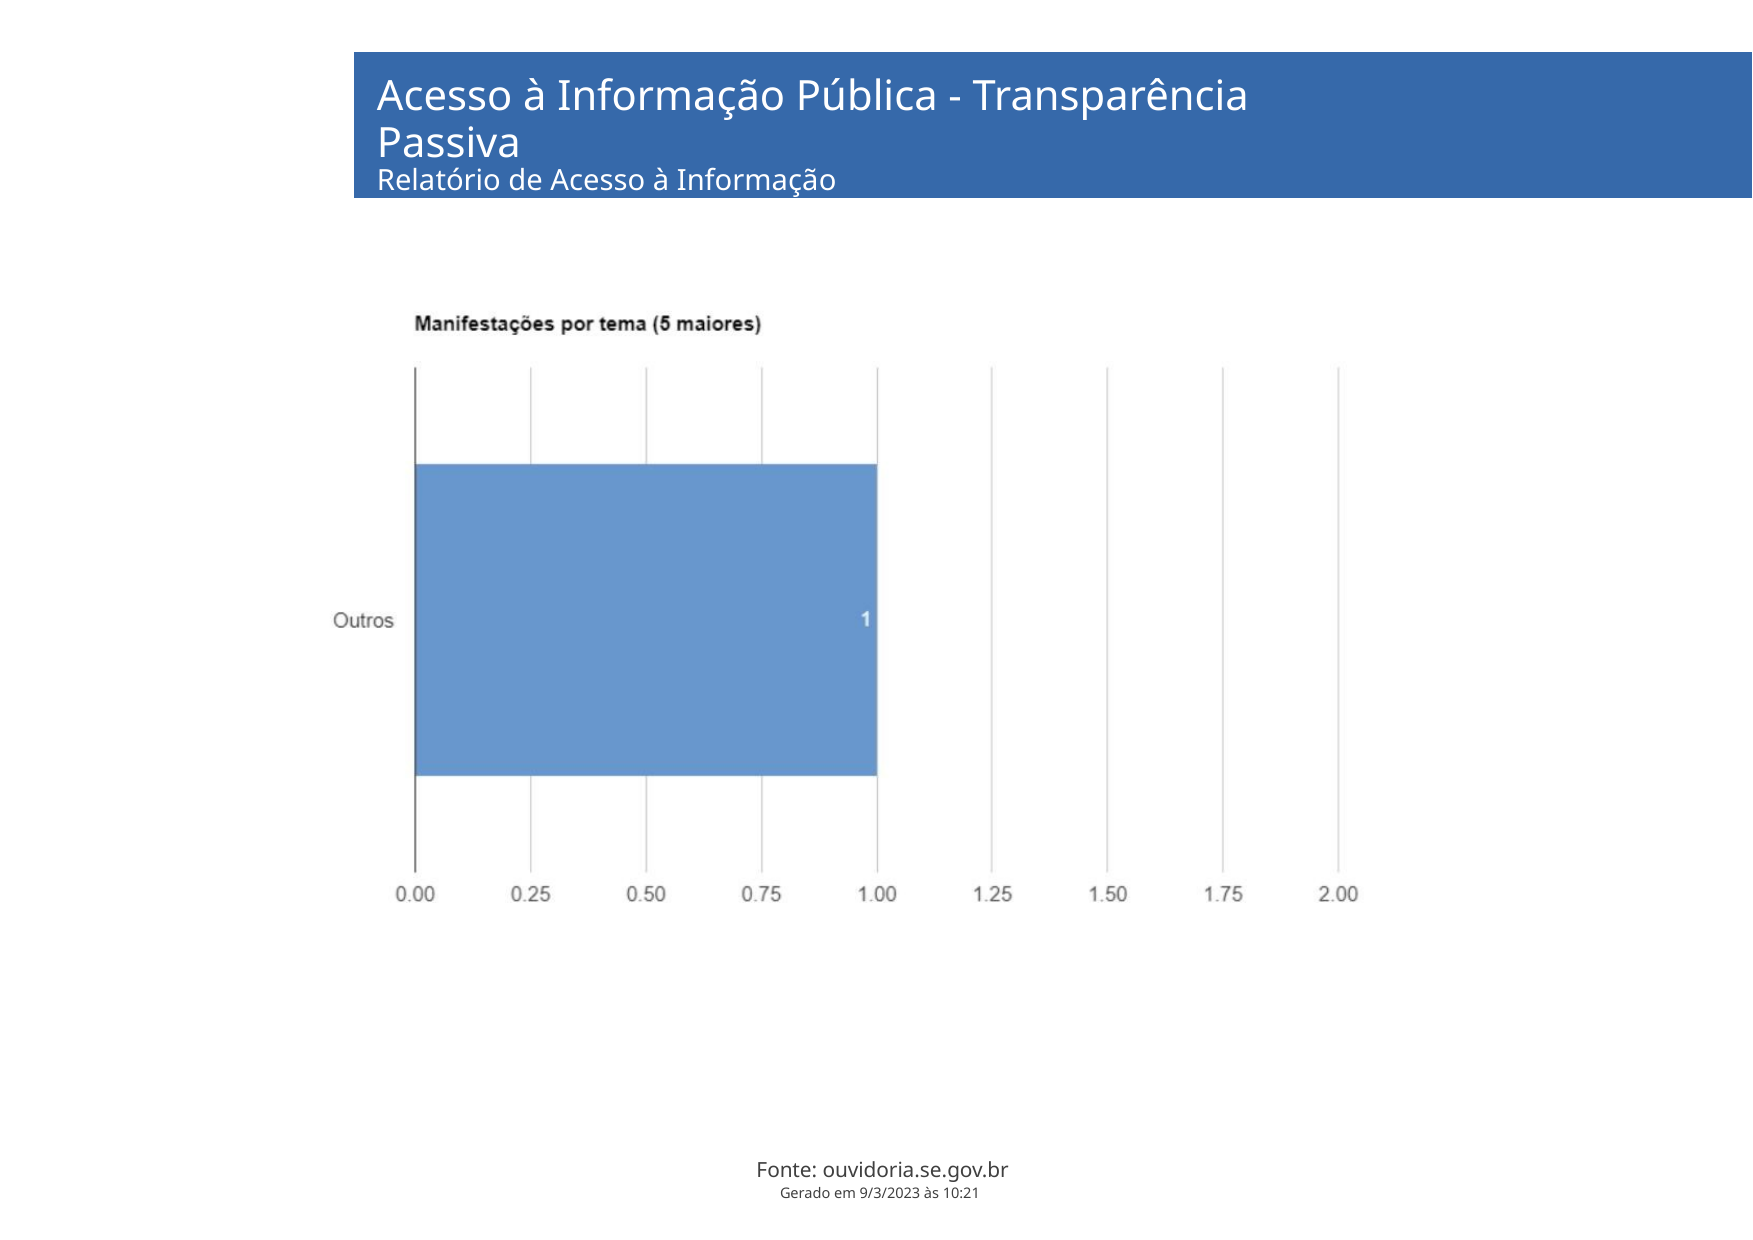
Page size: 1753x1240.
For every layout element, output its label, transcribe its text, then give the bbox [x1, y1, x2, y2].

text_box [354, 52, 1752, 198]
text_box [155, 211, 1599, 1028]
text_box Gerado em 9/3/2023 às 10:21 [780, 1184, 999, 1202]
text_box Fonte: ouvidoria.se.gov.br [756, 1158, 1023, 1182]
text_box Acesso à Informação Pública - Transparência Passiva Relatório de Acesso à Informação SETURFevereiro a Fevereiro de 2023 [376, 72, 1403, 228]
